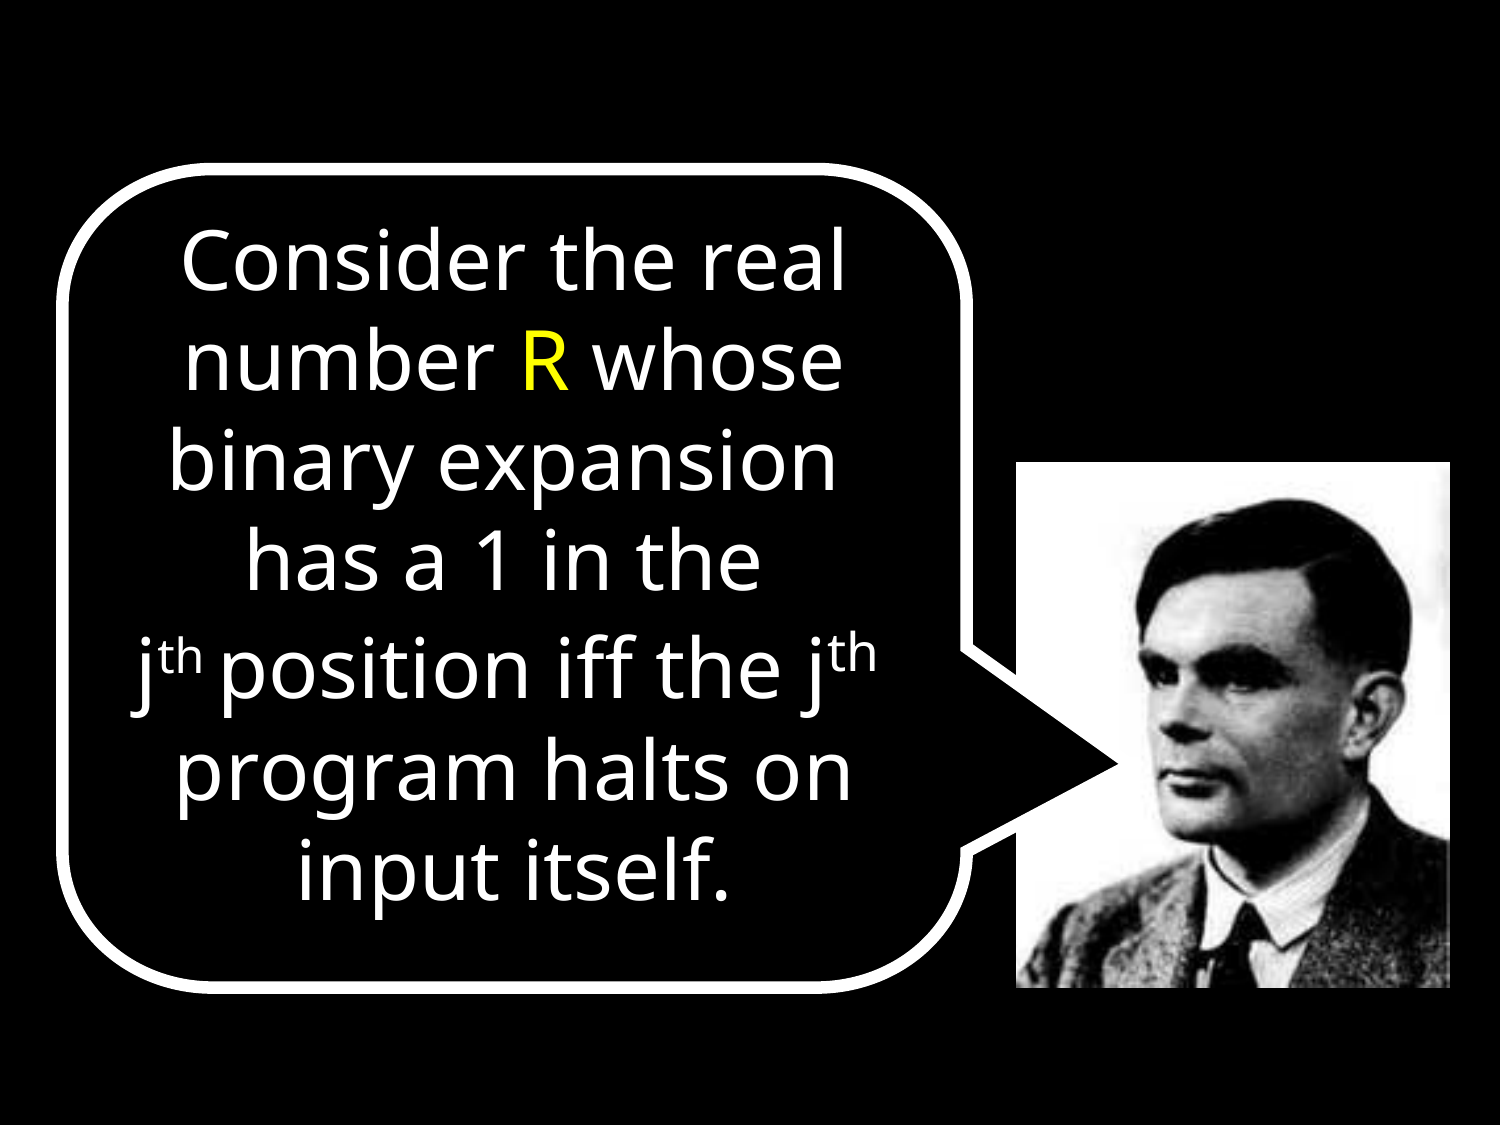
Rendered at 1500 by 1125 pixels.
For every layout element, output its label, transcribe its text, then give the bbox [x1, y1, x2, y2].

picture [1016, 462, 1450, 988]
text_box Consider the real number R whose binary expansion has a 1 in the jth position iff the jth program halts on input itself. [62, 169, 1131, 988]
